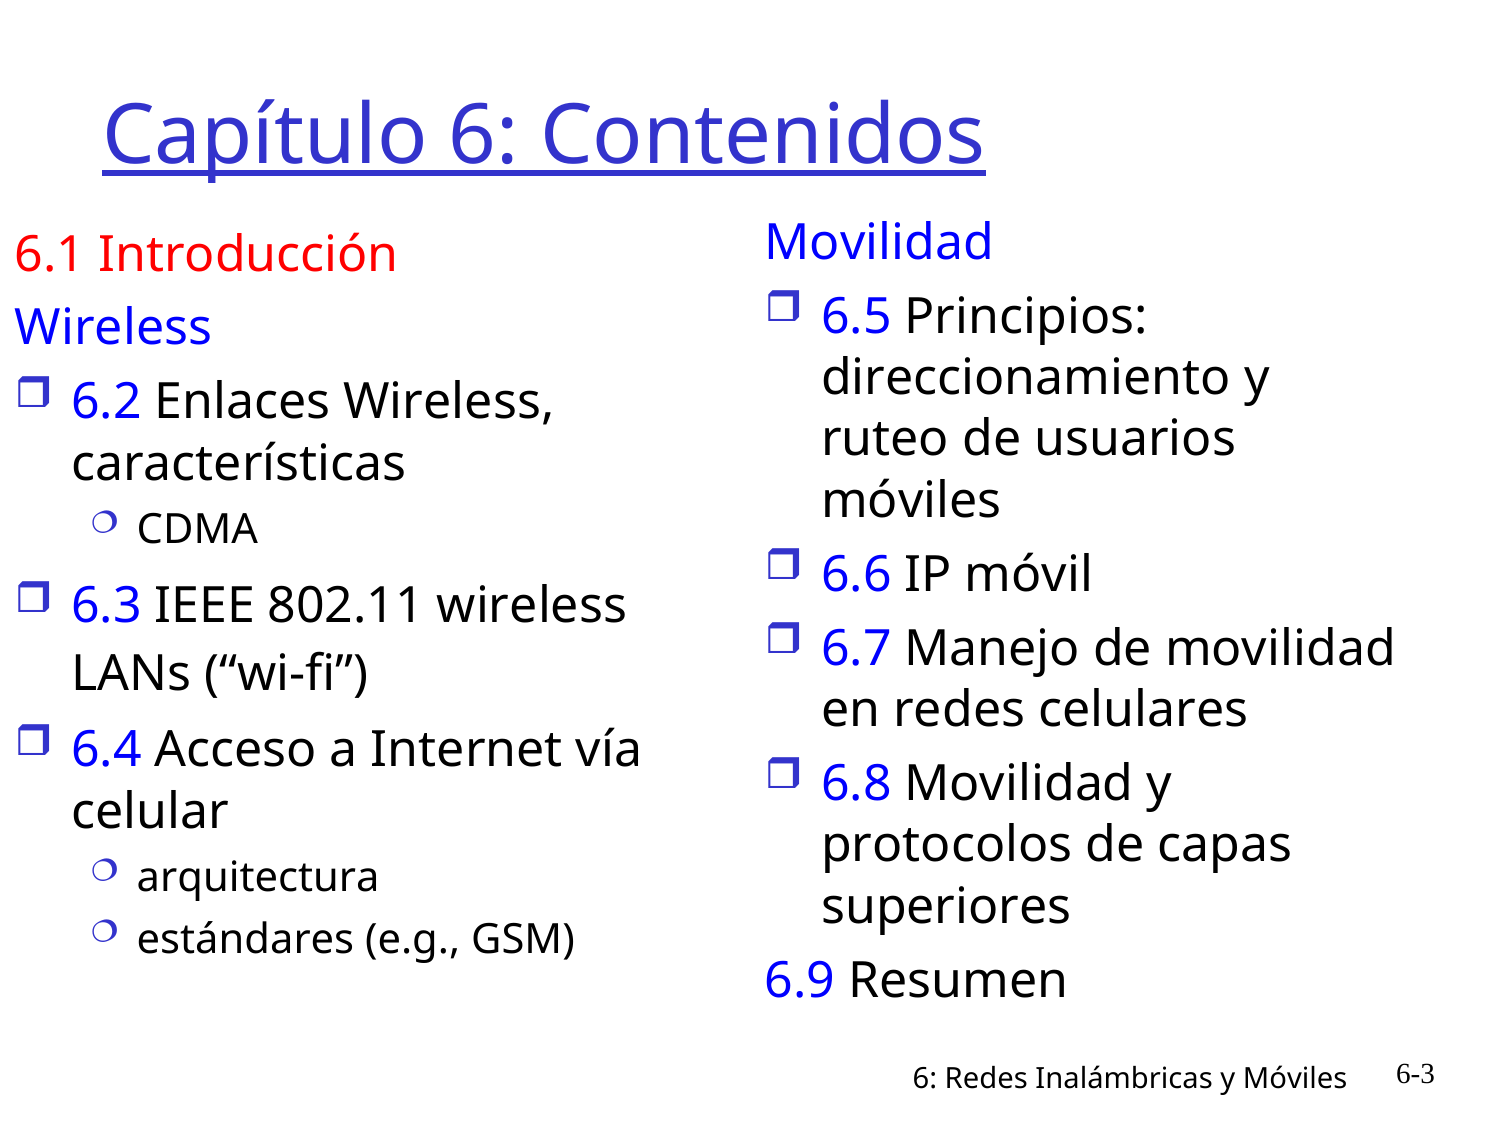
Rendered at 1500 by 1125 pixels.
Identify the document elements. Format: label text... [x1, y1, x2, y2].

title Capítulo 6: Contenidos [87, 37, 1363, 225]
list 6.1 Introducción Wireless 6.2 Enlaces Wireless, características CDMA 6.3 IEEE 802.11 wireless LANs (“wi-fi”) 6.4 Acceso a Internet vía celular arquitectura estándares (e.g., GSM) [0, 214, 713, 977]
list Movilidad 6.5 Principios: direccionamiento y ruteo de usuarios móviles 6.6 IP móvil 6.7 Manejo de movilidad en redes celulares 6.8 Movilidad y protocolos de capas superiores 6.9 Resumen [750, 202, 1416, 971]
